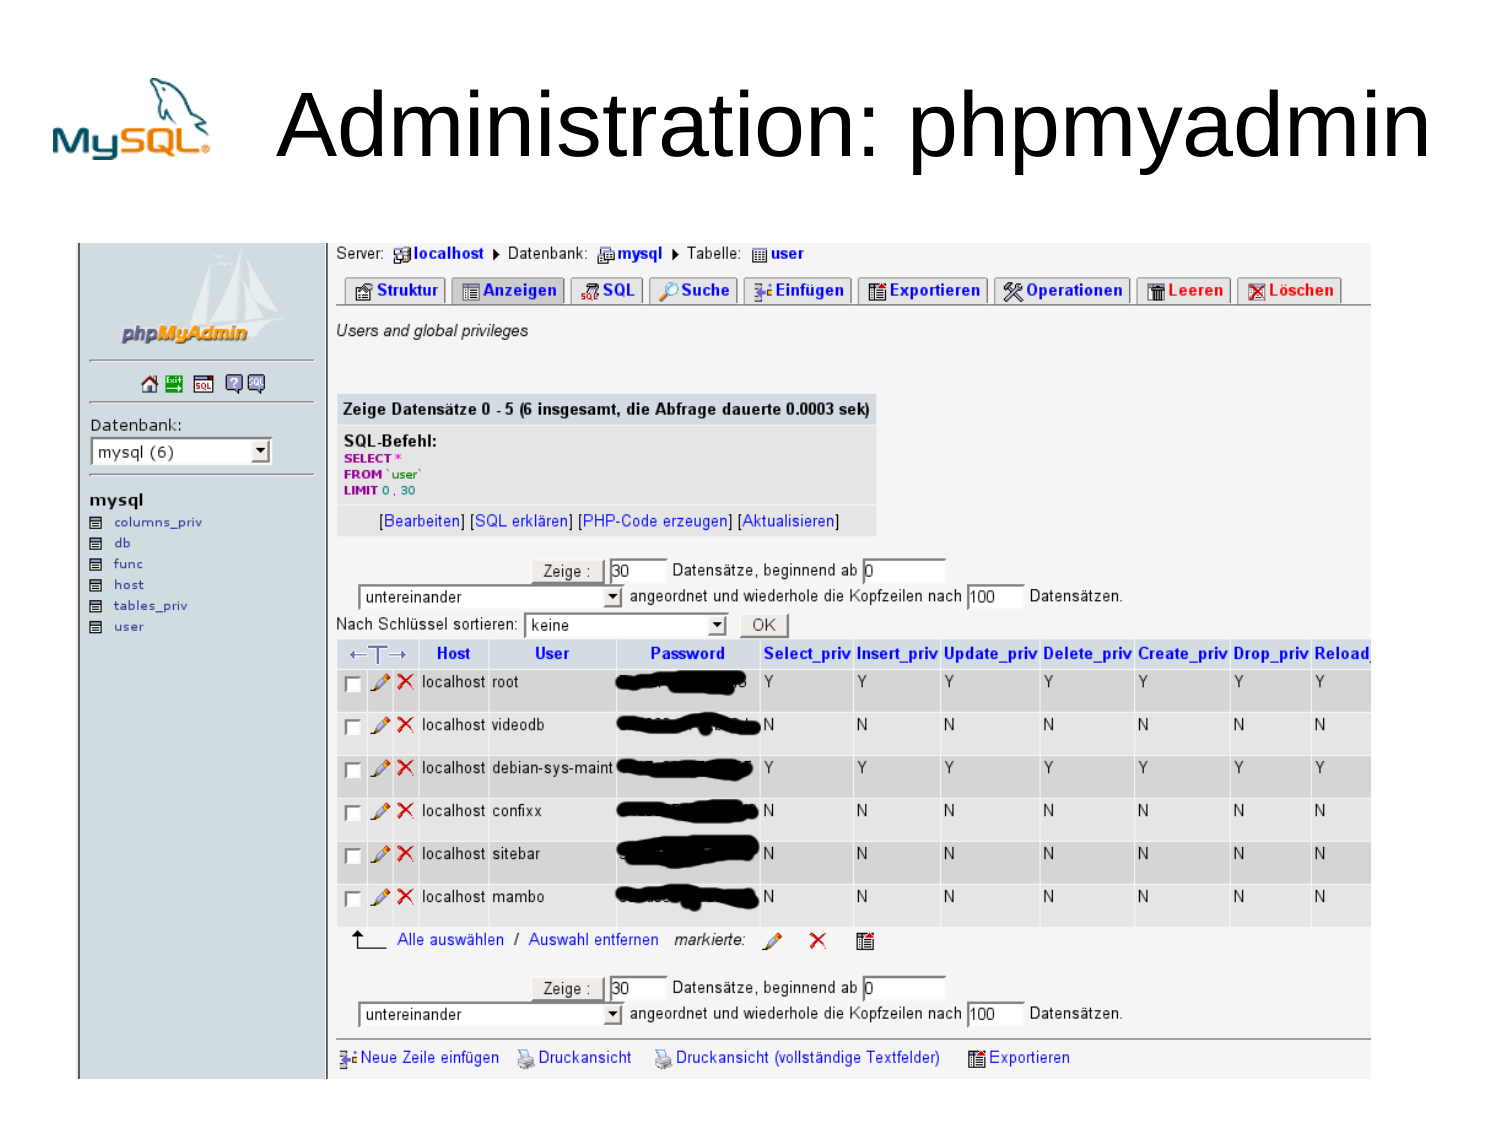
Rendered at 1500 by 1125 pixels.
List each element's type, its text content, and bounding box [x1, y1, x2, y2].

title Administration: phpmyadmin [242, 30, 1469, 219]
picture [76, 243, 1371, 1079]
picture [53, 78, 210, 160]
